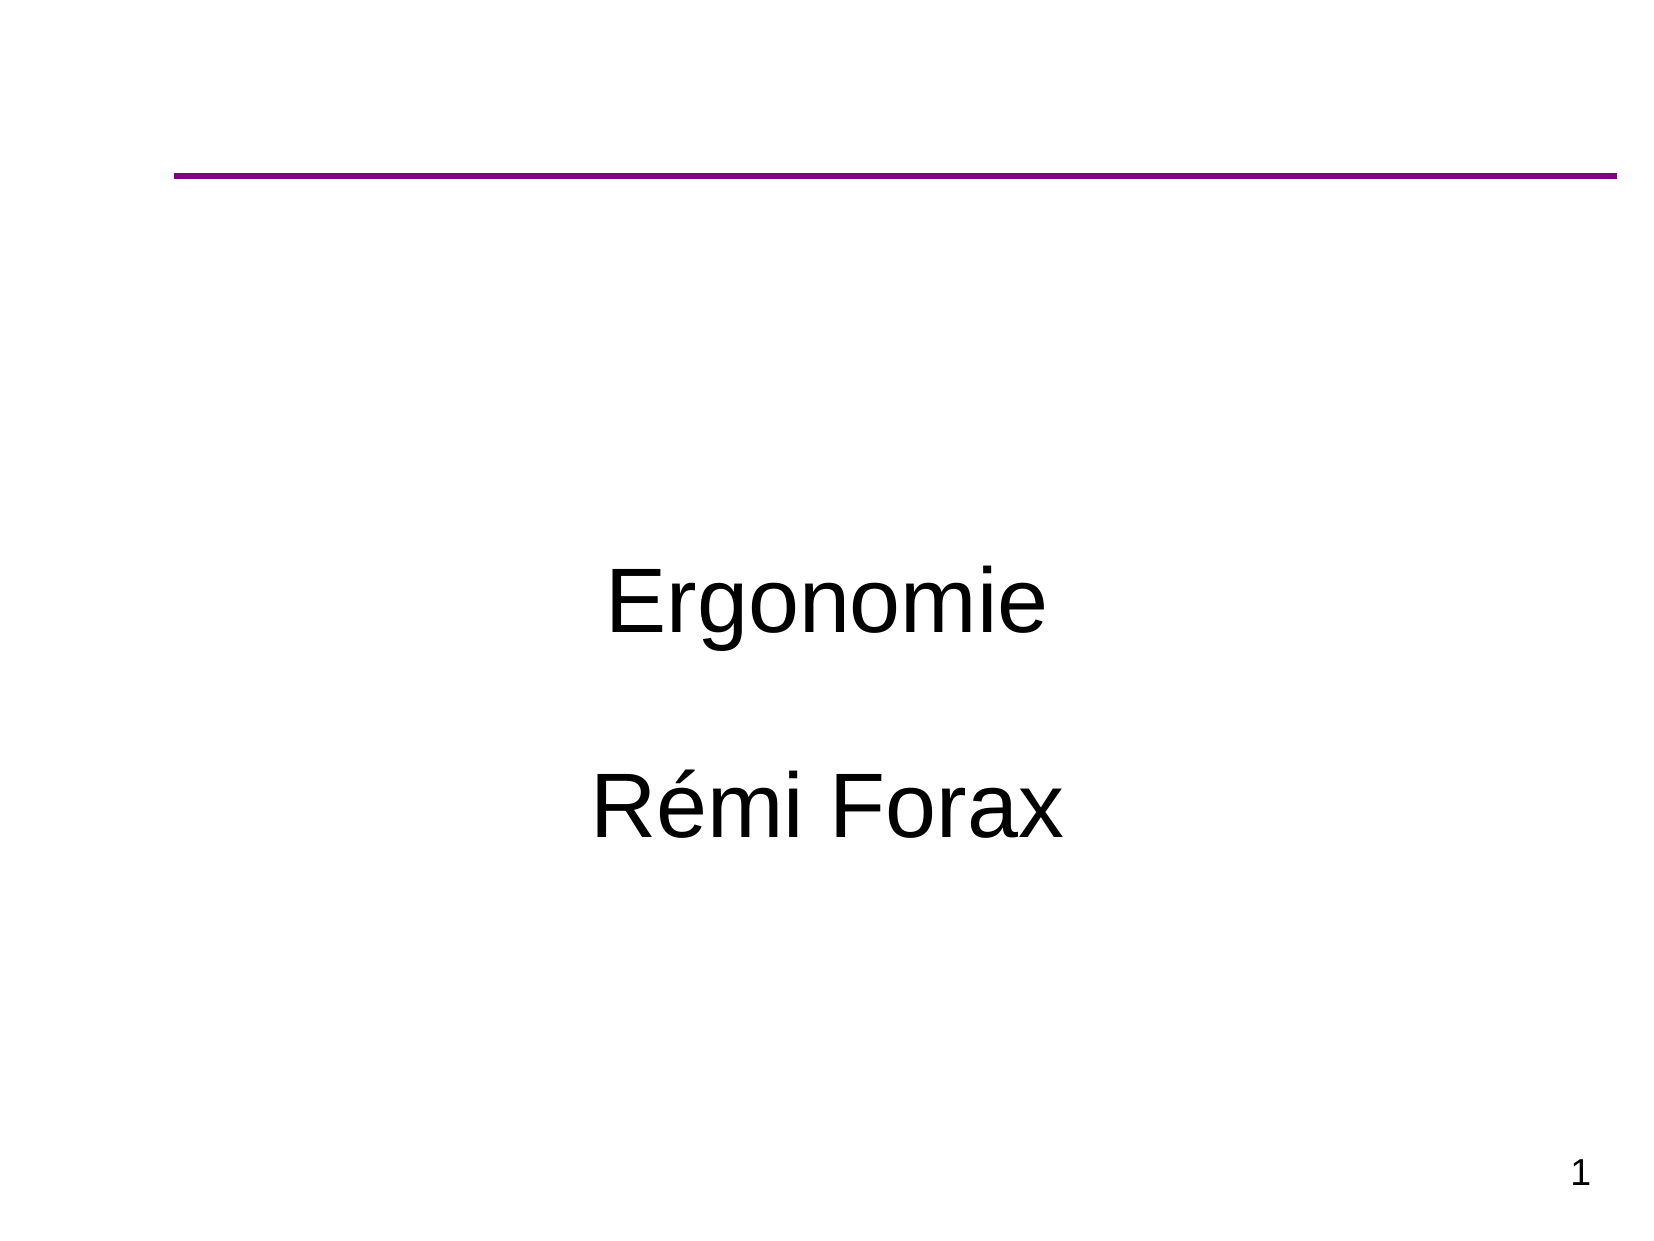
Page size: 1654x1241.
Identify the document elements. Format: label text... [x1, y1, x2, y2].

subtitle Ergonomie Rémi Forax [121, 244, 1534, 1162]
